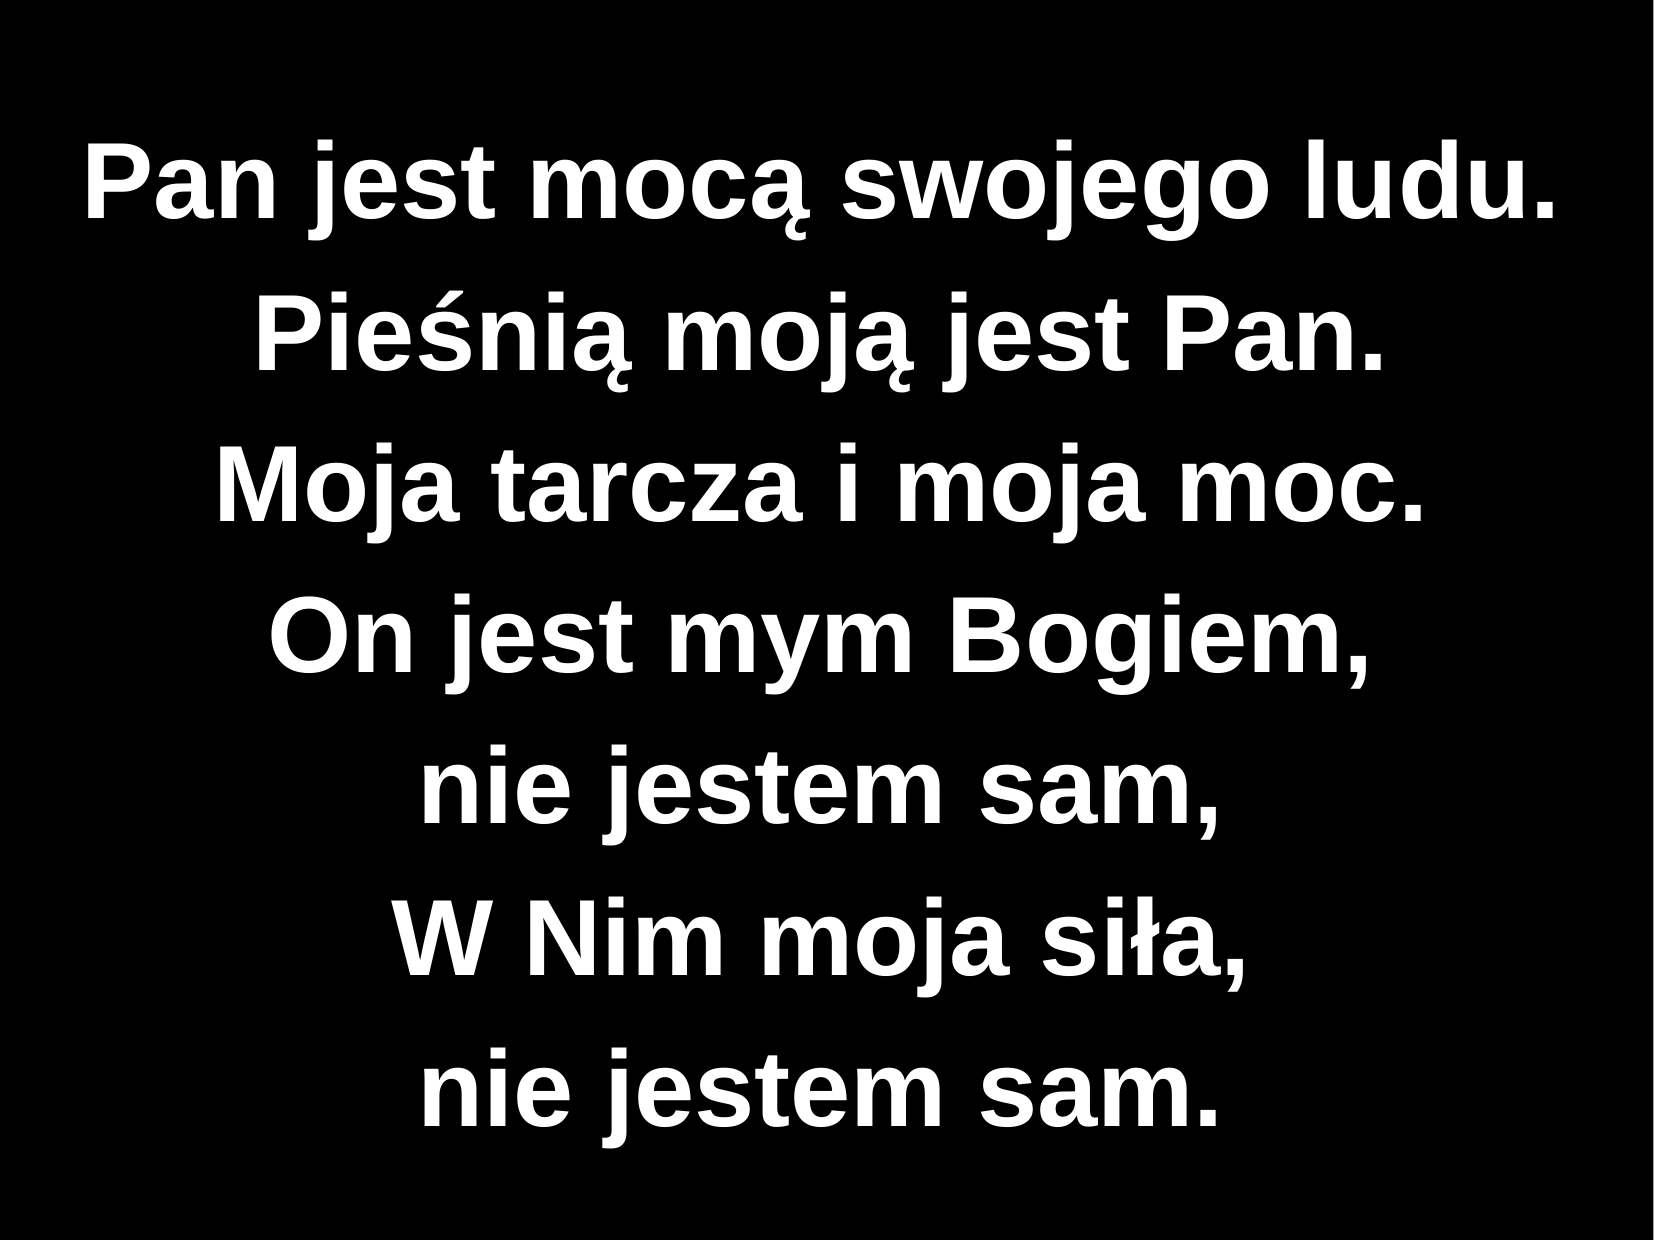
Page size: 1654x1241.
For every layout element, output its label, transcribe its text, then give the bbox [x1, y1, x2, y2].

subtitle Pan jest mocą swojego ludu. Pieśnią moją jest Pan. Moja tarcza i moja moc. On jest mym Bogiem, nie jestem sam, W Nim moja siła, nie jestem sam. [0, 0, 1642, 1241]
